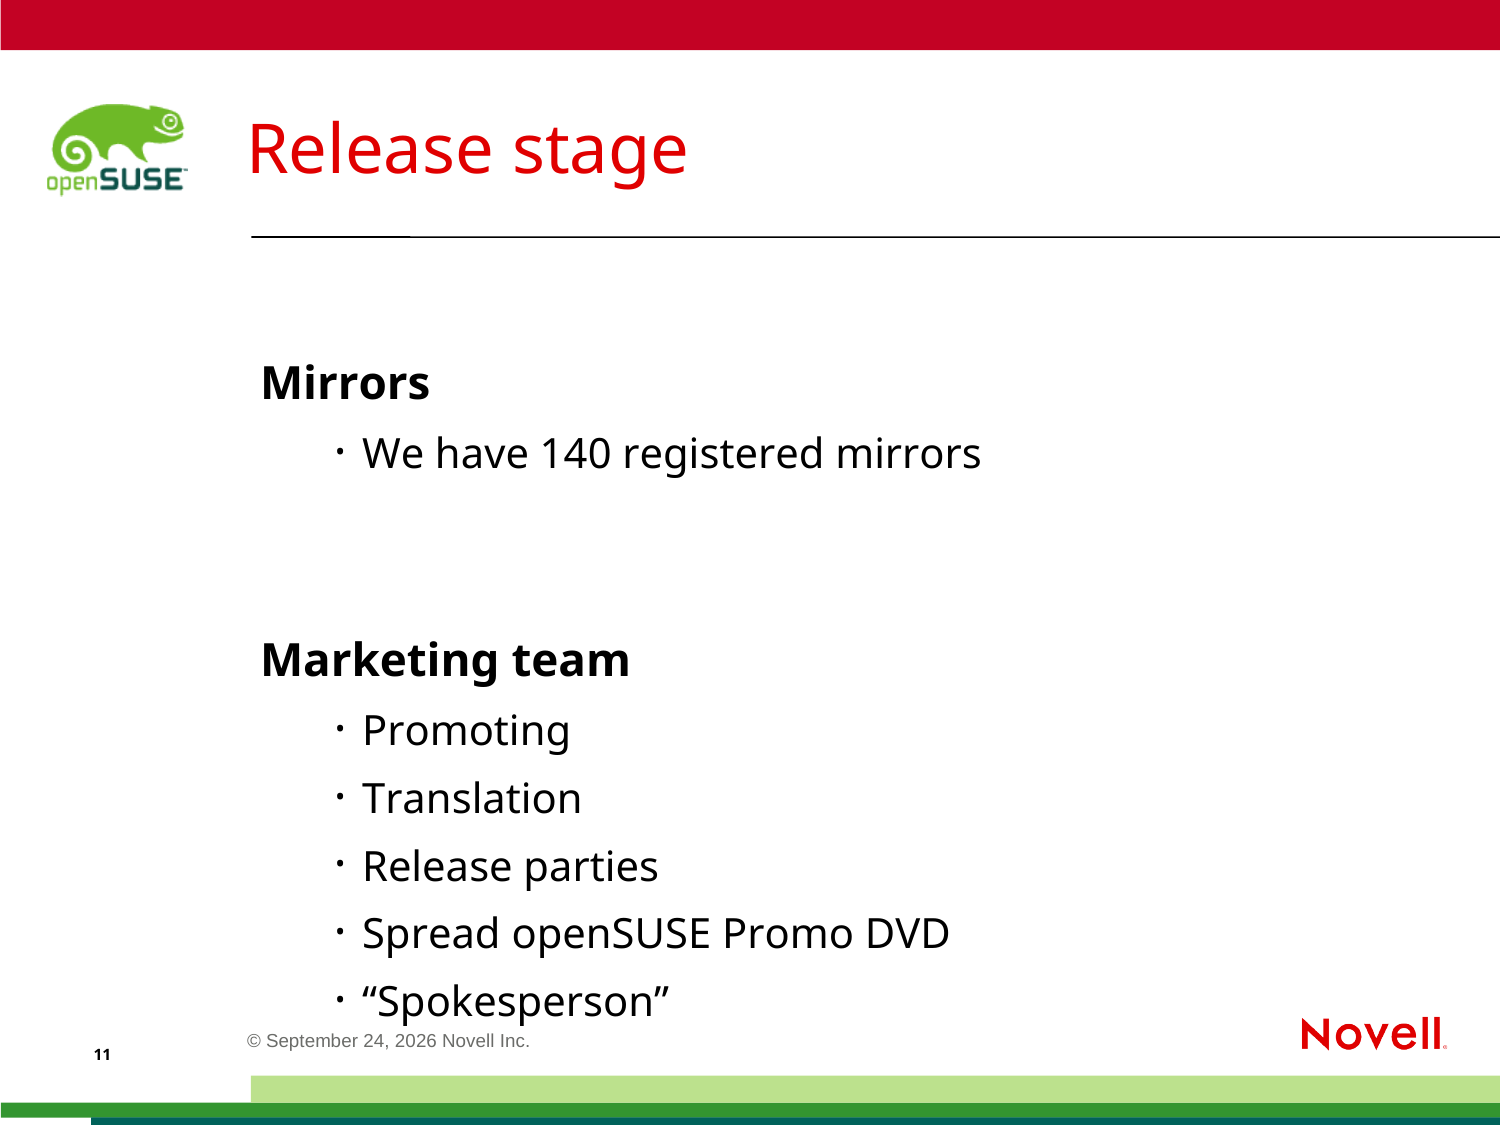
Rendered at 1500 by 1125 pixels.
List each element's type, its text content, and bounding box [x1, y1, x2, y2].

picture [1356, 1011, 1453, 1056]
title Release stage [246, 60, 1409, 239]
picture [47, 104, 188, 197]
list Mirrors We have 140 registered mirrors Marketing team Promoting Translation Release parties Spread openSUSE Promo DVD “Spokesperson” [245, 267, 1356, 1068]
